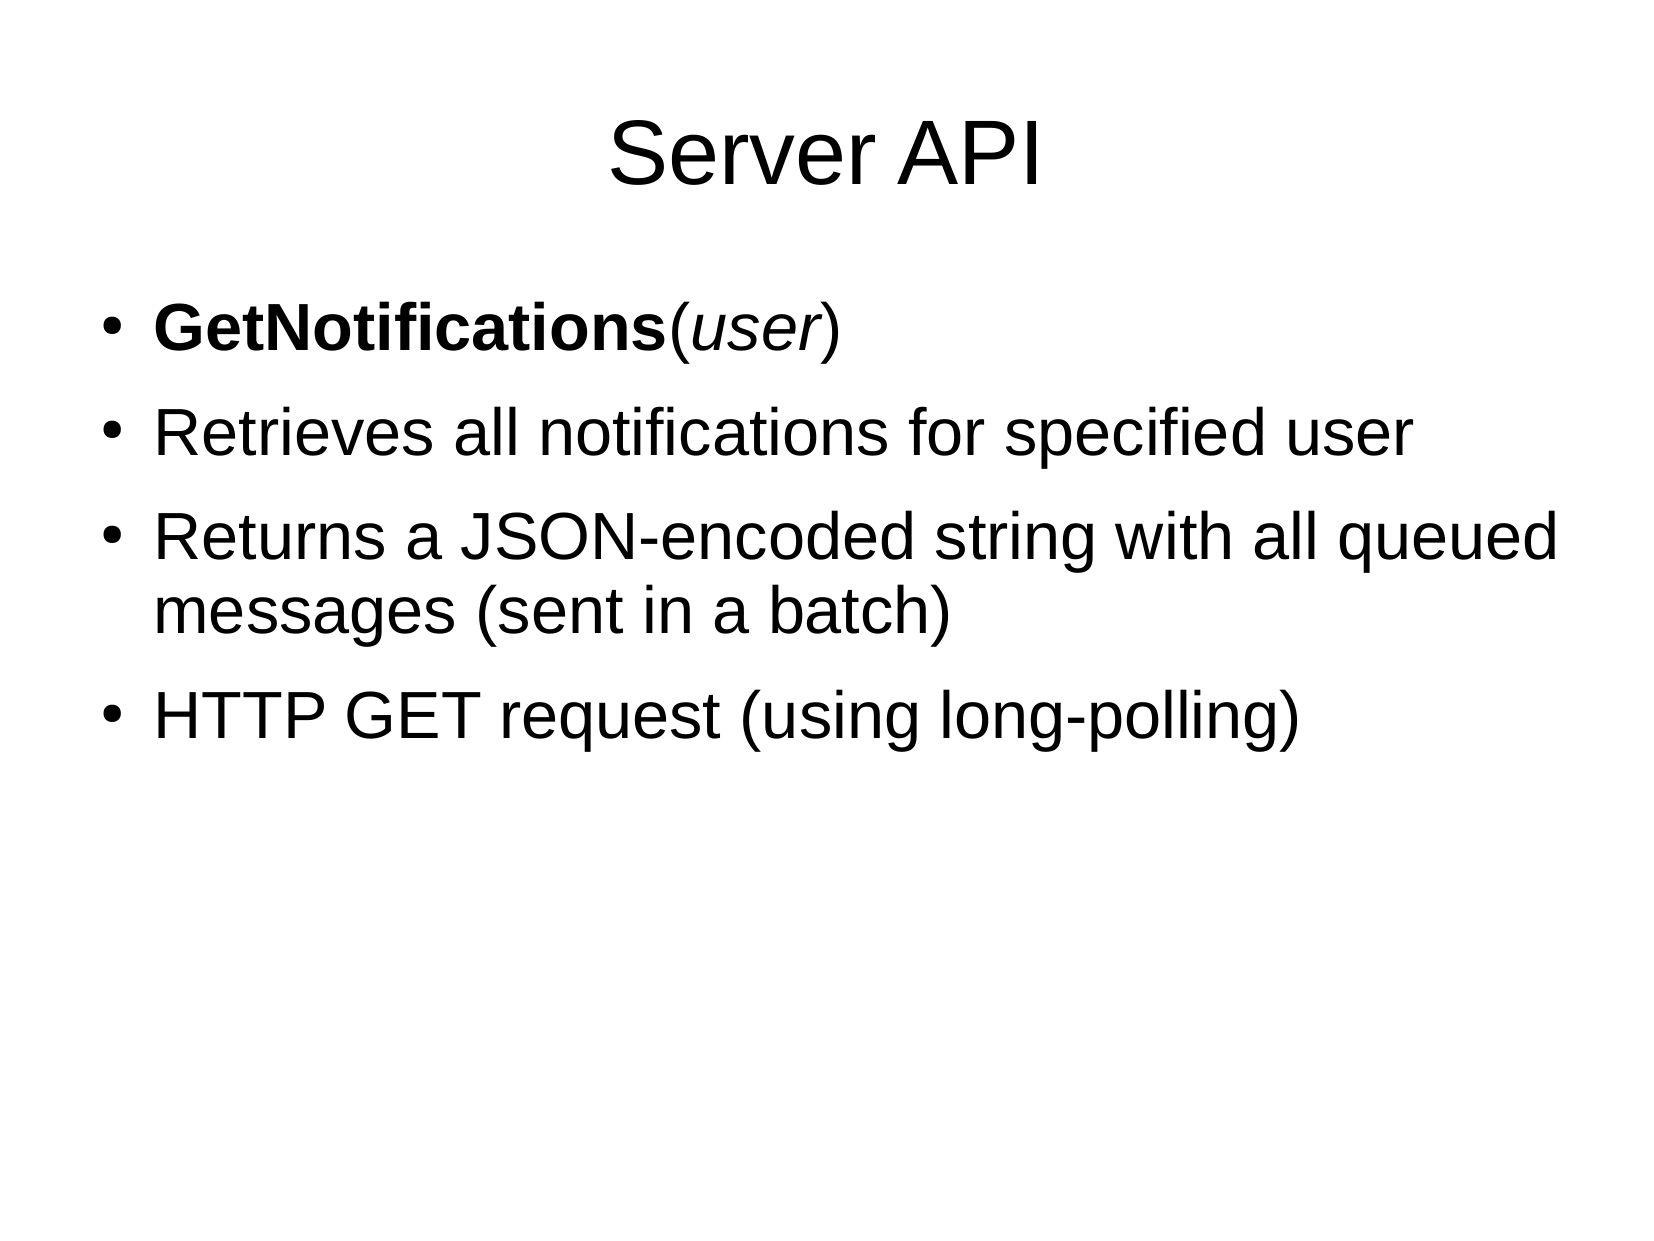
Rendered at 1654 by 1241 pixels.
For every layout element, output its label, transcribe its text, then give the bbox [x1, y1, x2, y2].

title Server API [82, 56, 1571, 250]
list GetNotifications(user) Retrieves all notifications for specified user Returns a JSON-encoded string with all queued messages (sent in a batch) HTTP GET request (using long-polling) [82, 290, 1571, 1094]
